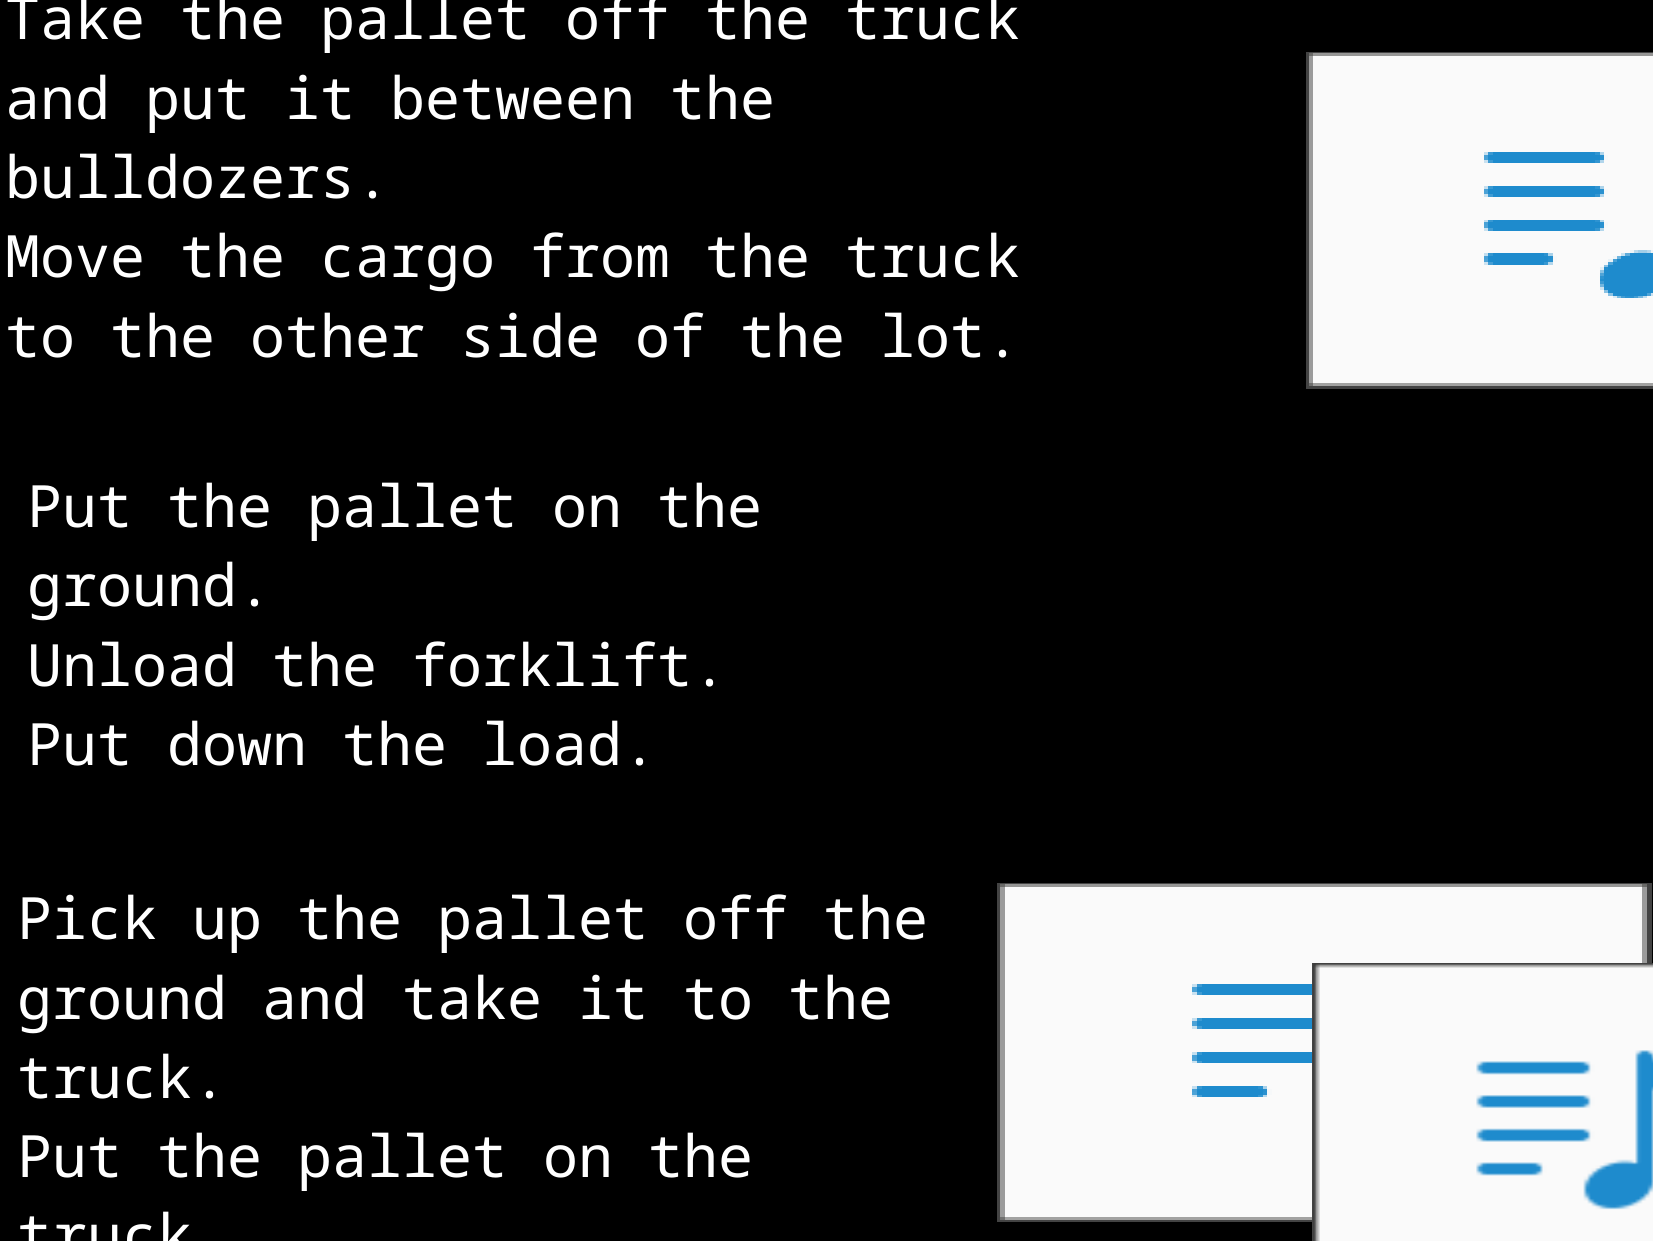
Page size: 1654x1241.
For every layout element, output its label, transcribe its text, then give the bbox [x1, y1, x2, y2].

text_box [995, 882, 1653, 1241]
title Pick up the pallet off the ground and take it to the truck. Put the pallet on the truck. [17, 920, 967, 1232]
title Put the pallet on the ground. Unload the forklift. Put down the load. [27, 507, 977, 741]
text_box [1304, 50, 1653, 390]
title Take the pallet off the truck and put it between the bulldozers. Move the cargo from the truck to the other side of the lot. [5, 0, 1027, 371]
